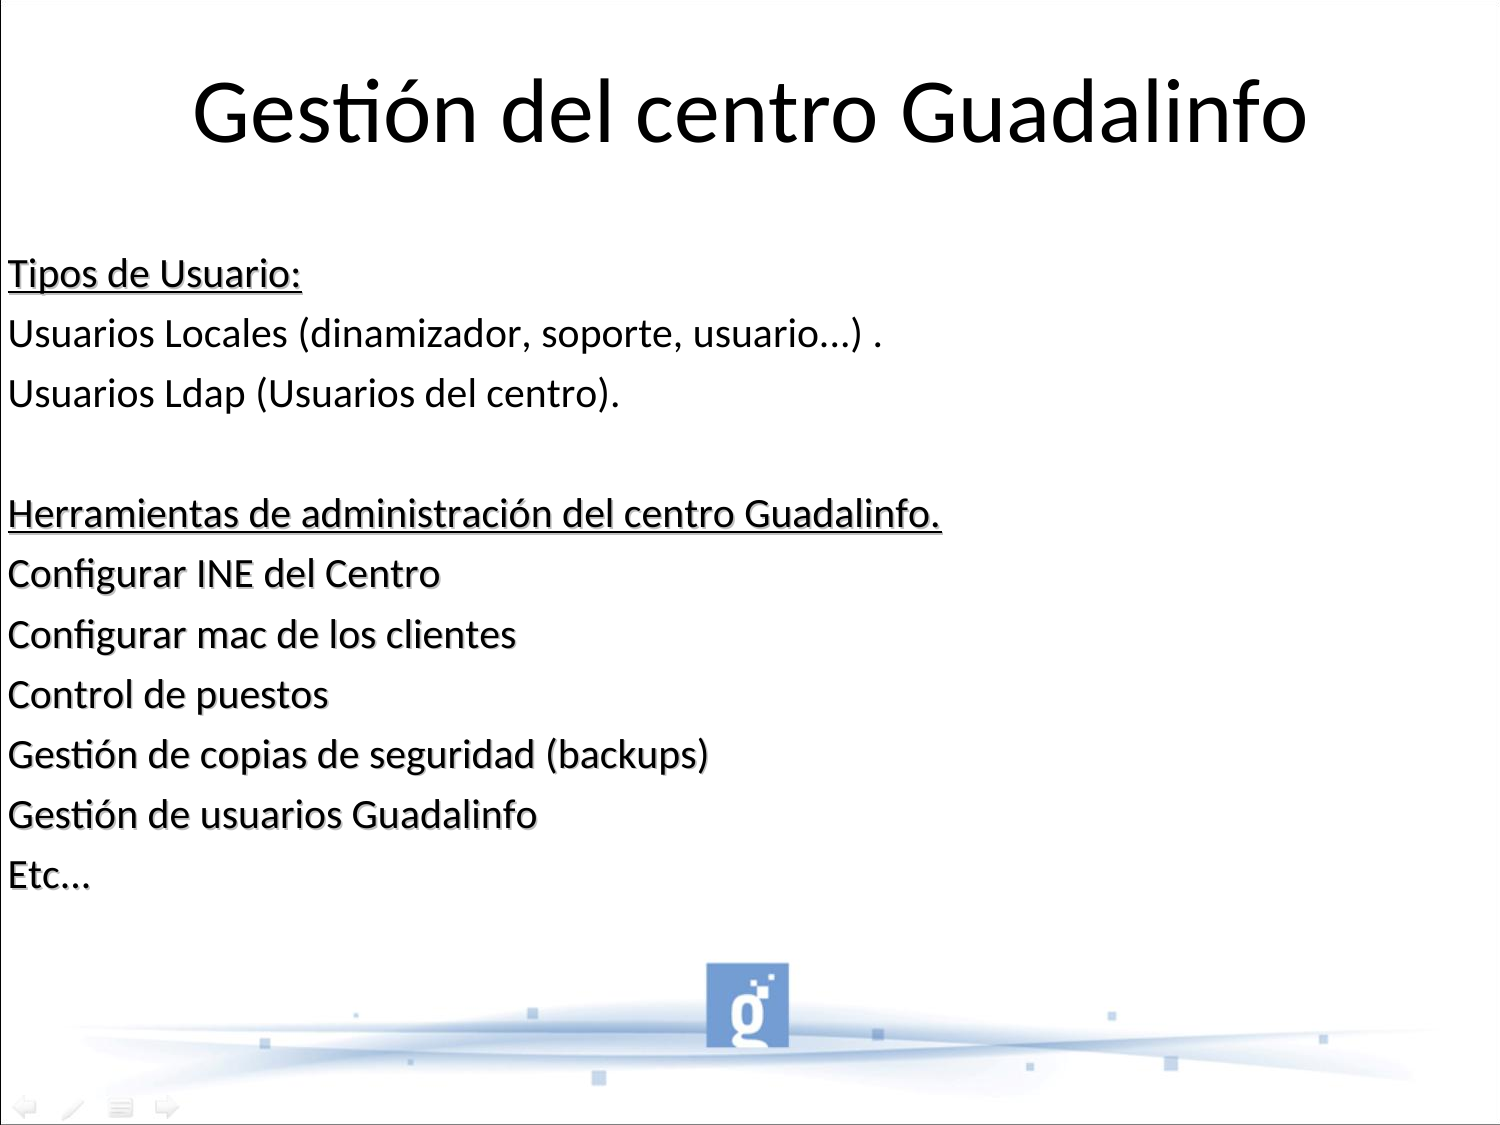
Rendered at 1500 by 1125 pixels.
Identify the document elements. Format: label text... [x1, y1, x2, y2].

list Tipos de Usuario: Usuarios Locales (dinamizador, soporte, usuario...) . Usuarios Ldap (Usuarios del centro). Herramientas de administración del centro Guadalinfo. Configurar INE del Centro Configurar mac de los clientes Control de puestos Gestión de copias de seguridad (backups) Gestión de usuarios Guadalinfo Etc... [7, 254, 1500, 1074]
picture [0, 0, 1500, 1125]
title Gestión del centro Guadalinfo [7, 14, 1496, 222]
